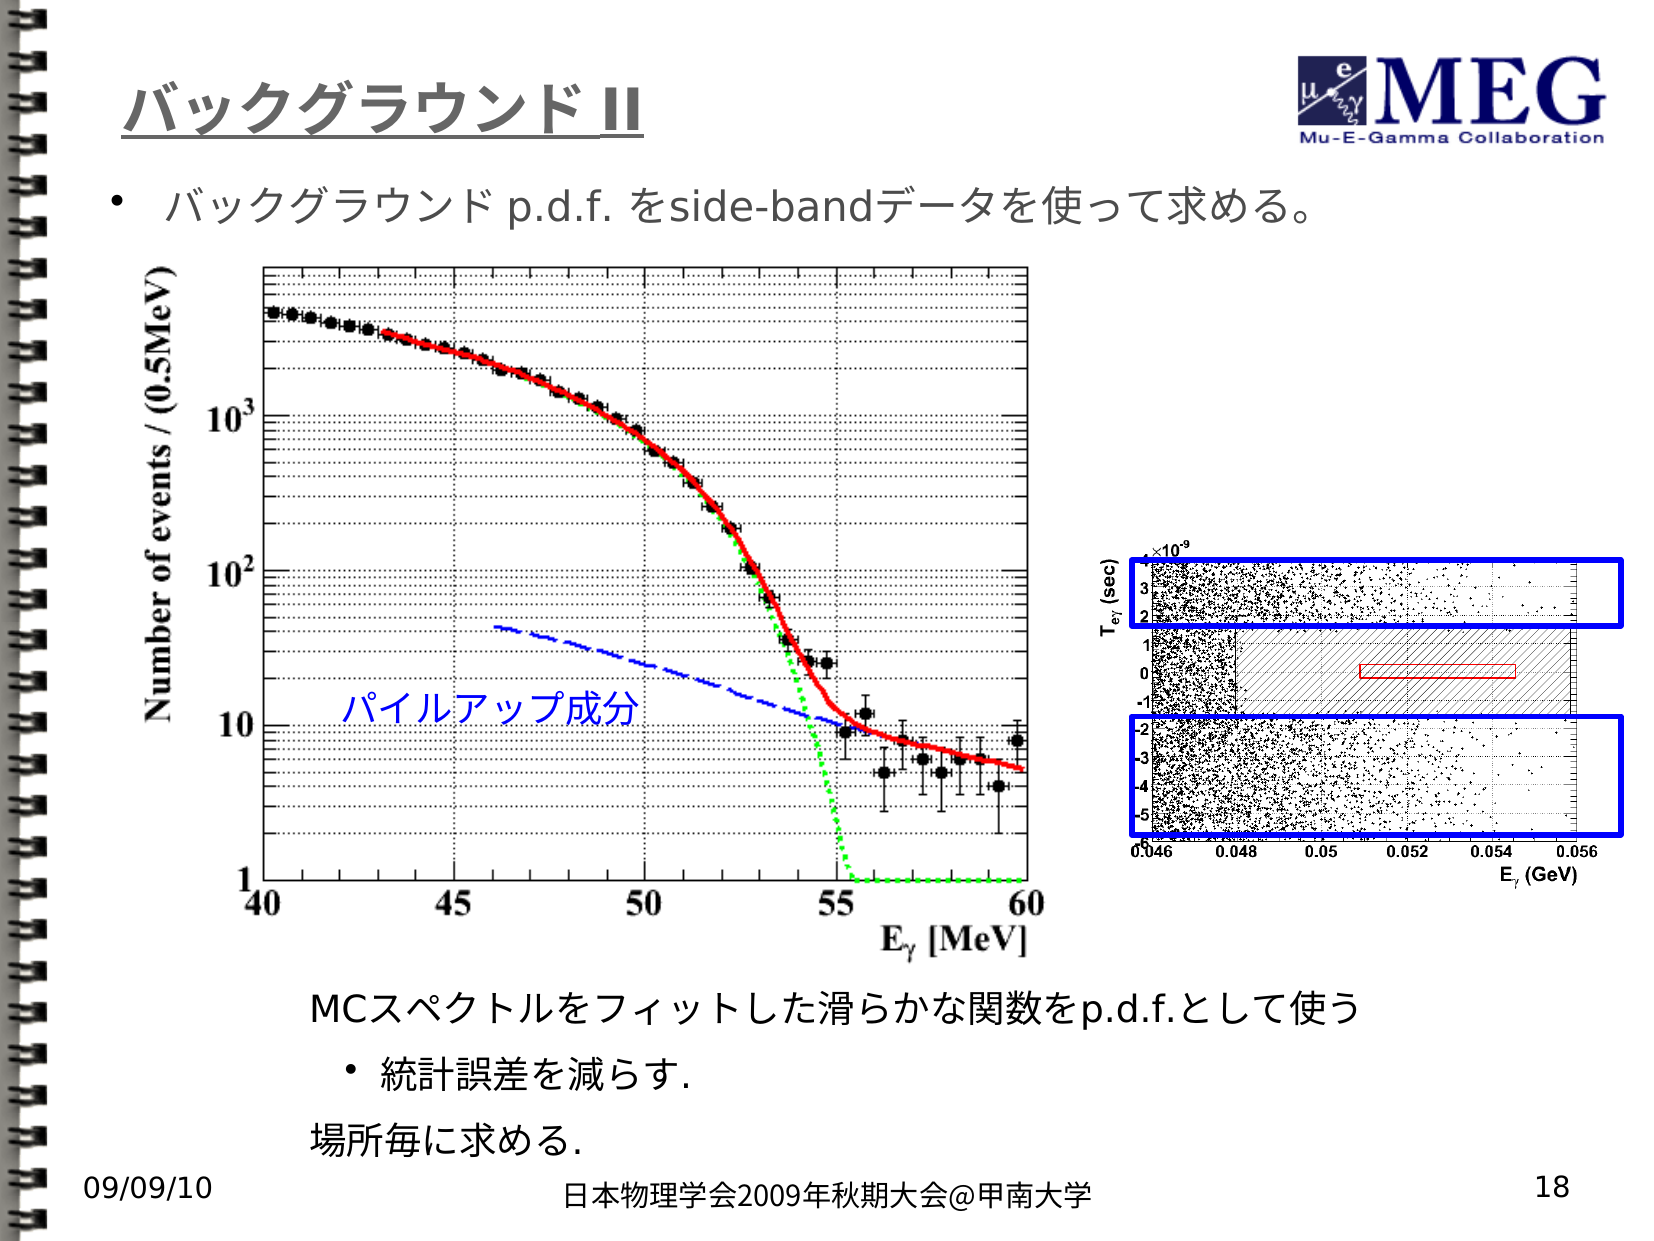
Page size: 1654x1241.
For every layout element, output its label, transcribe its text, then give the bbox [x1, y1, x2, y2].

picture [0, 0, 1654, 1241]
text_box パイルアップ成分 [325, 672, 656, 725]
text_box [1235, 629, 1571, 714]
text_box MCスペクトルをフィットした滑らかな関数をp.d.f.として使う 統計誤差を減らす. 場所毎に求める. [294, 971, 1380, 1141]
list バックグラウンド p.d.f. をside-bandデータを使って求める。 [92, 174, 1571, 1094]
title バックグラウンド II [121, 50, 1614, 162]
